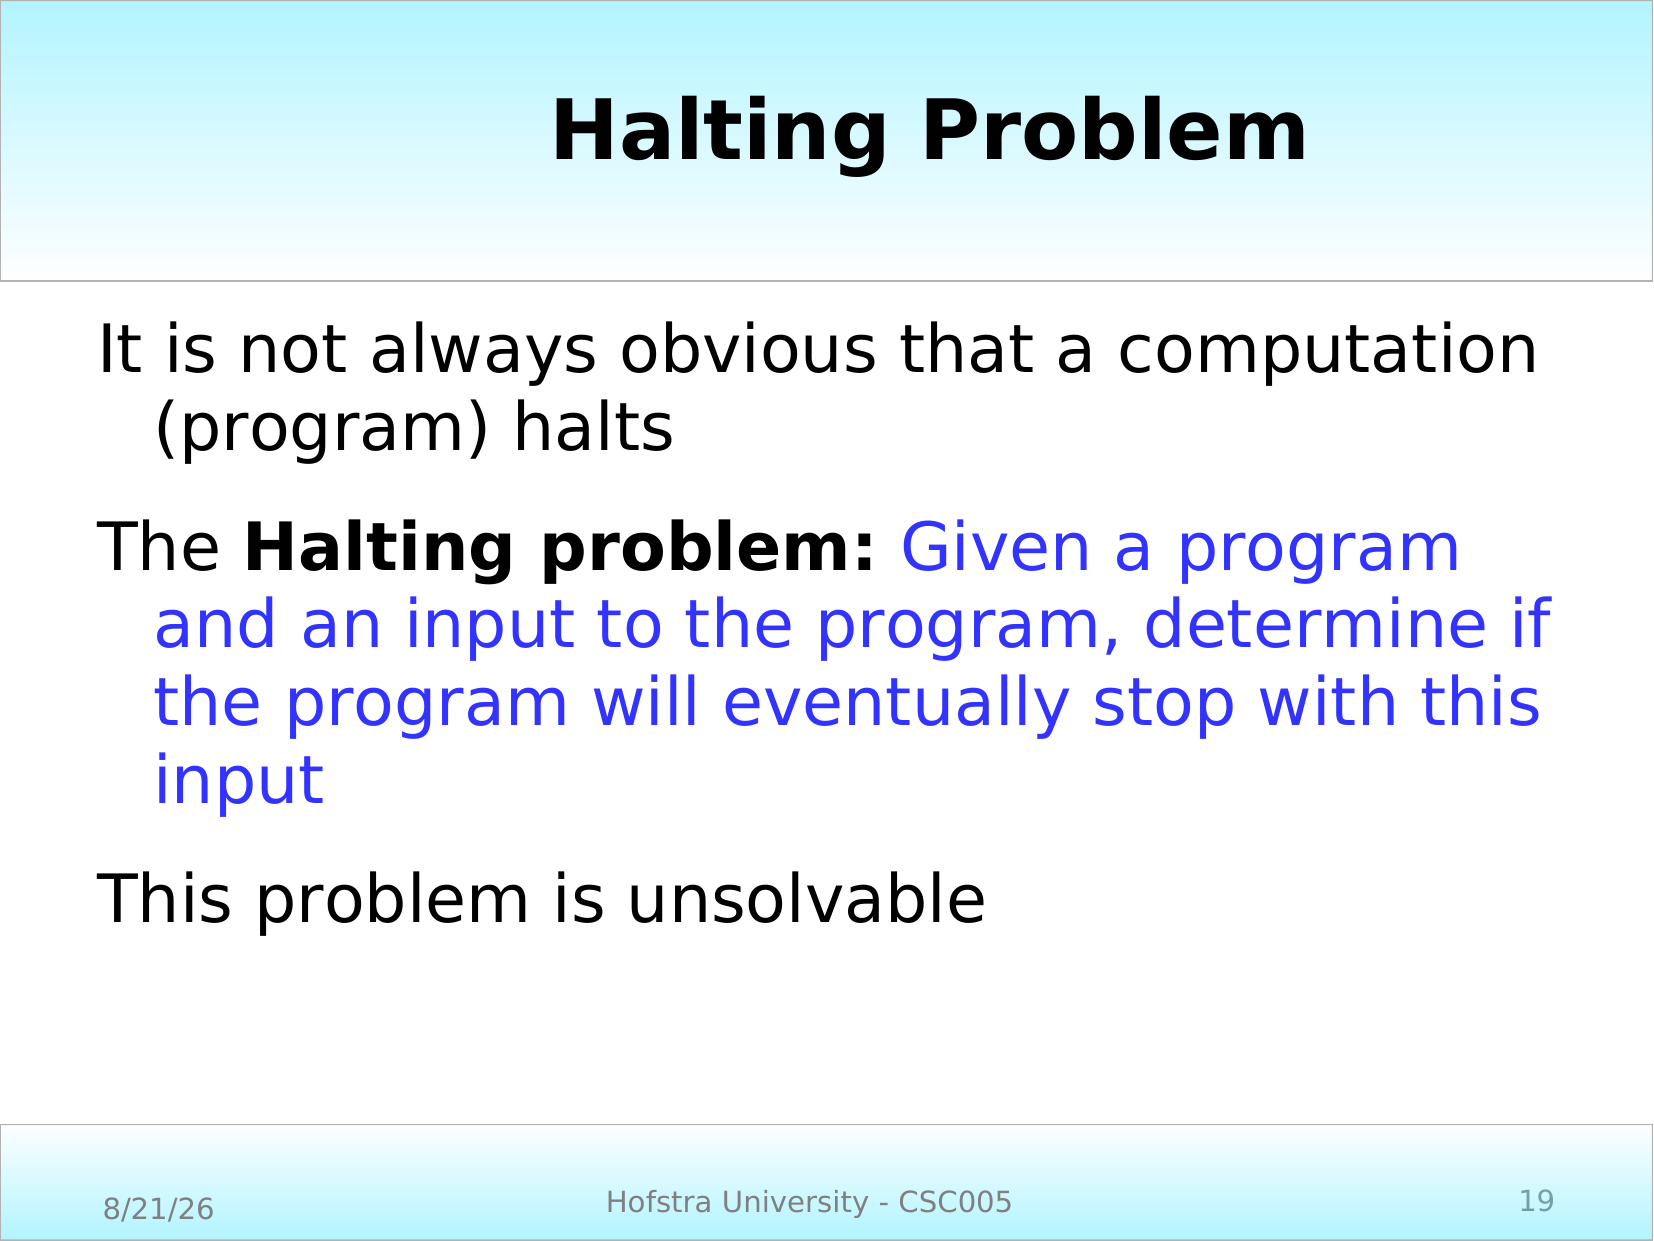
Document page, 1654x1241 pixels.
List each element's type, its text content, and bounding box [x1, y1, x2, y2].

title Halting Problem [247, 27, 1612, 235]
list It is not always obvious that a computation (program) halts The Halting problem: Given a program and an input to the program, determine if the program will eventually stop with this input This problem is unsolvable [82, 303, 1571, 1131]
